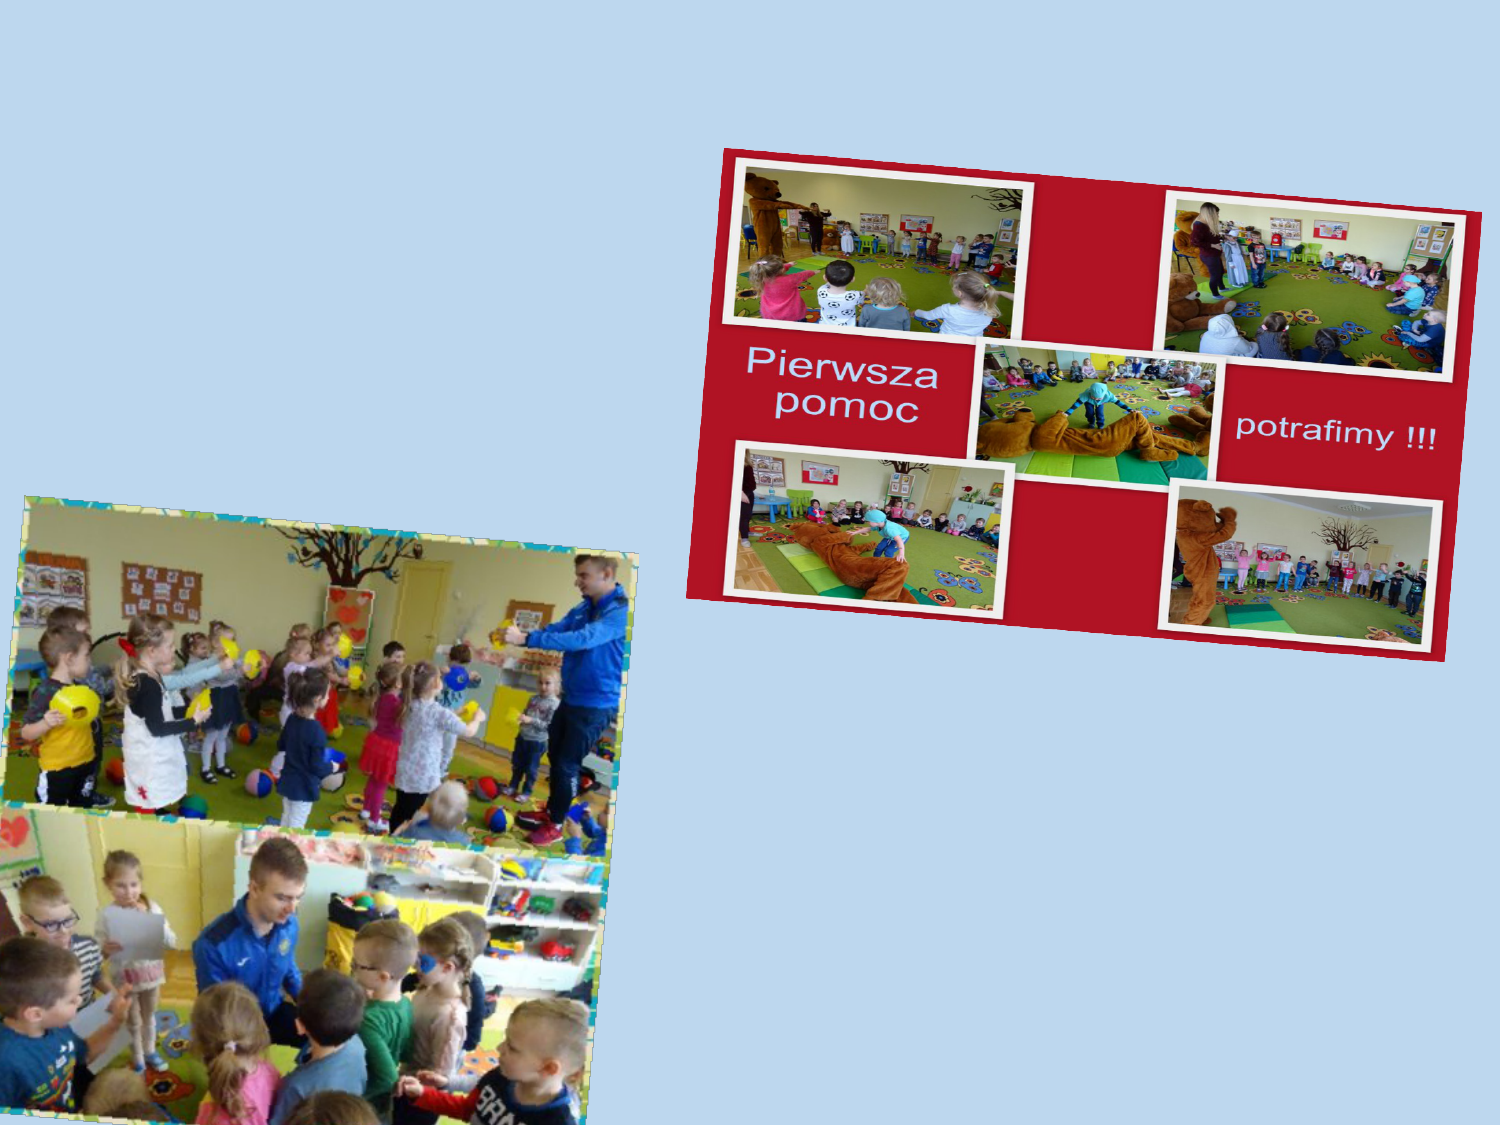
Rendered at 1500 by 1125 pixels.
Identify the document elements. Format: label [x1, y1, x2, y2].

picture [0, 495, 639, 1125]
picture [685, 147, 1482, 662]
